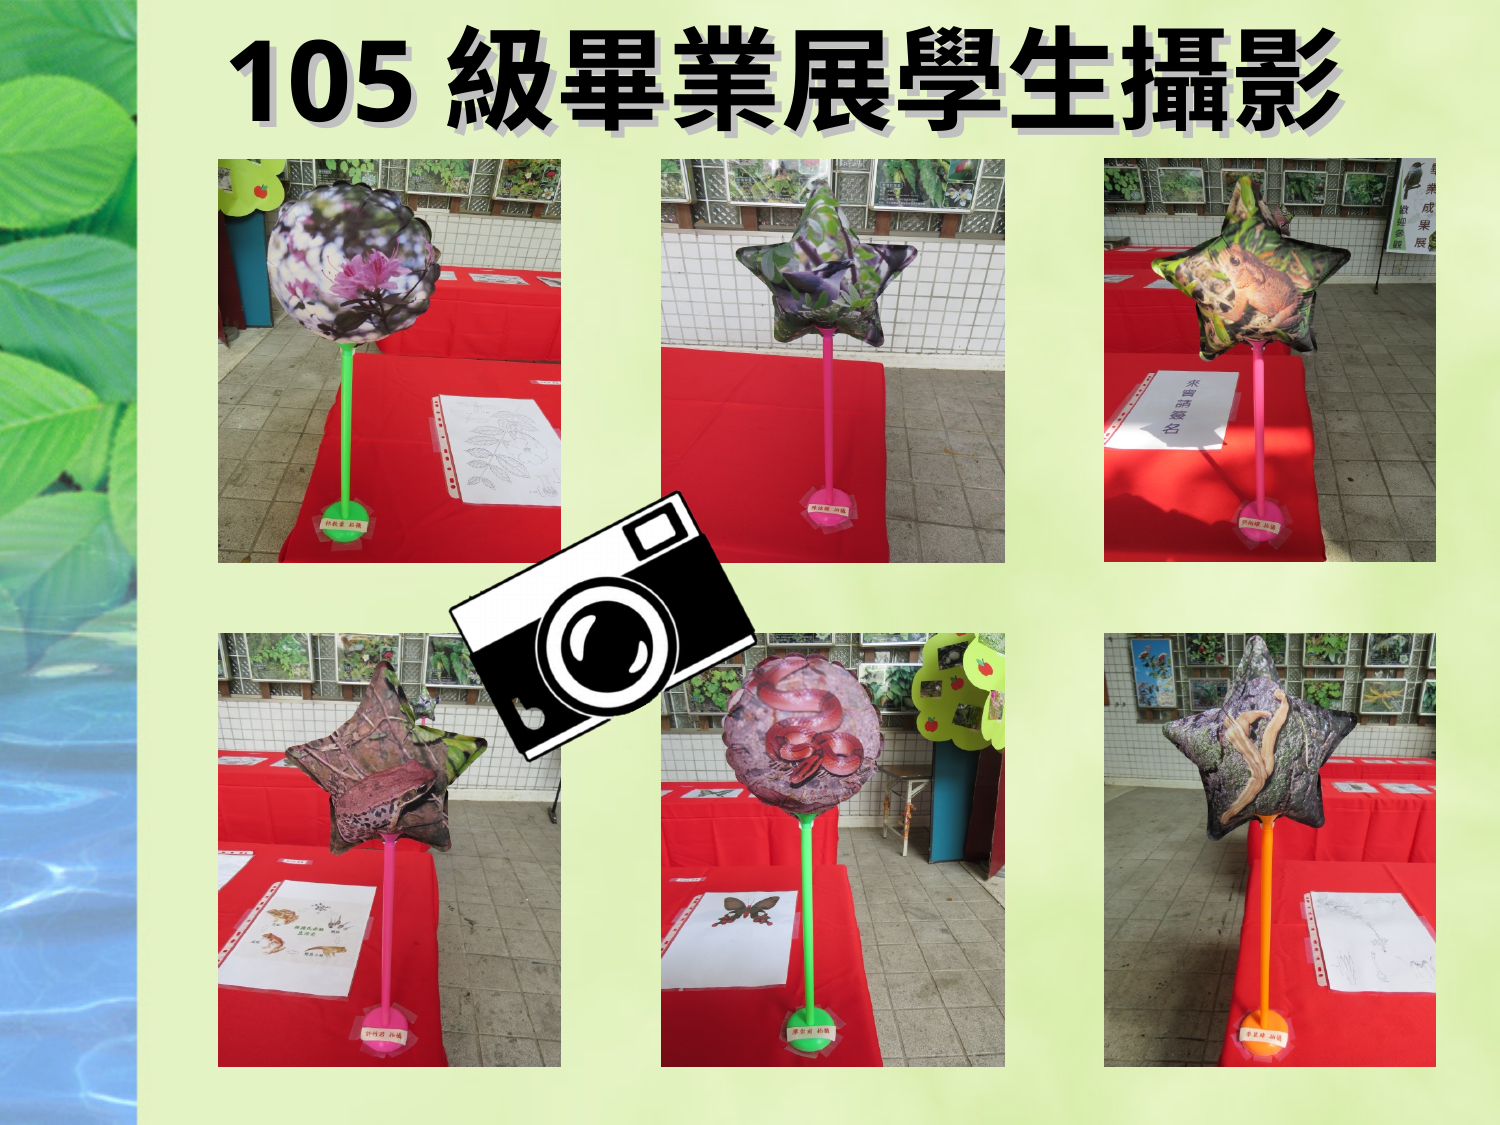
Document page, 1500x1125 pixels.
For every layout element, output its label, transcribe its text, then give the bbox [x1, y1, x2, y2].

text_box 105級畢業展學生攝影 [67, 1, 1500, 152]
picture [1104, 633, 1436, 1067]
picture [218, 159, 1005, 1067]
picture [1104, 158, 1436, 562]
